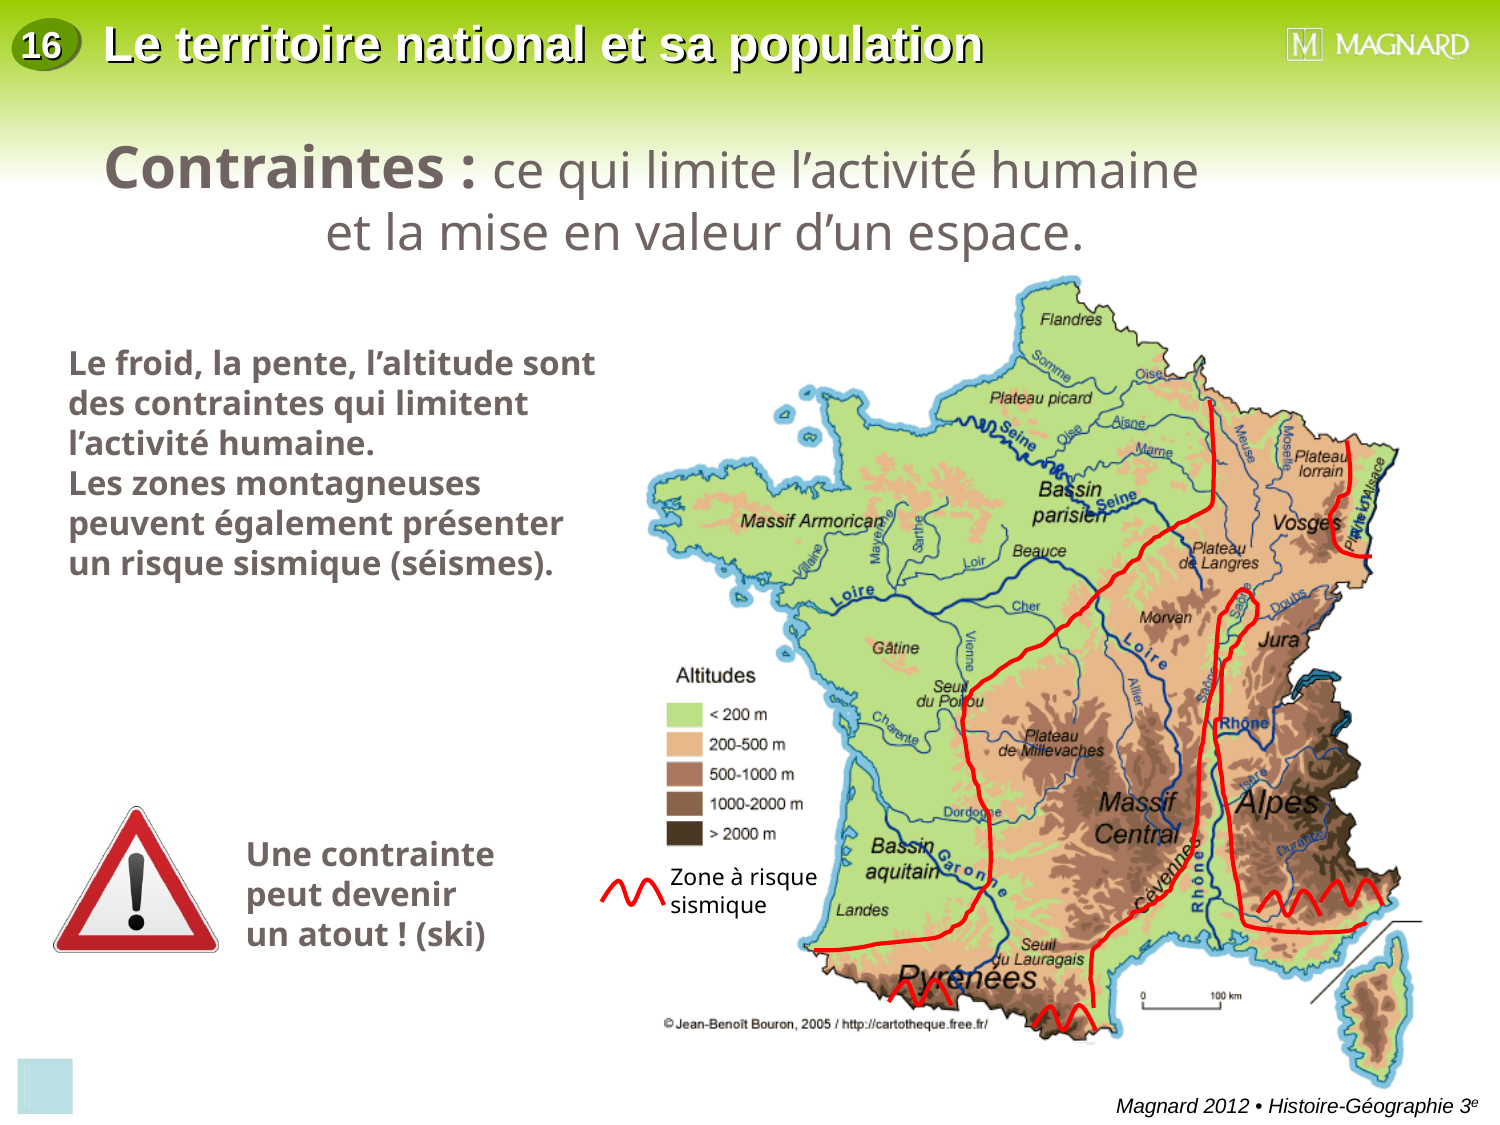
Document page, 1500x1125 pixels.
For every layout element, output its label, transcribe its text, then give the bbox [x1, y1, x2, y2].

text_box [17, 1058, 73, 1115]
text_box Le froid, la pente, l’altitude sont des contraintes qui limitent l’activité humaine. Les zones montagneuses peuvent également présenter un risque sismique (séismes). [53, 303, 632, 622]
picture [643, 268, 1424, 1093]
picture [53, 806, 219, 953]
picture [1251, 0, 1477, 100]
text_box Contraintes : ce qui limite l’activité humaine et la mise en valeur d’un espace. [89, 114, 1500, 277]
text_box Une contrainte peut devenir un atout ! (ski) [231, 799, 585, 988]
text_box Zone à risque sismique [655, 855, 880, 926]
